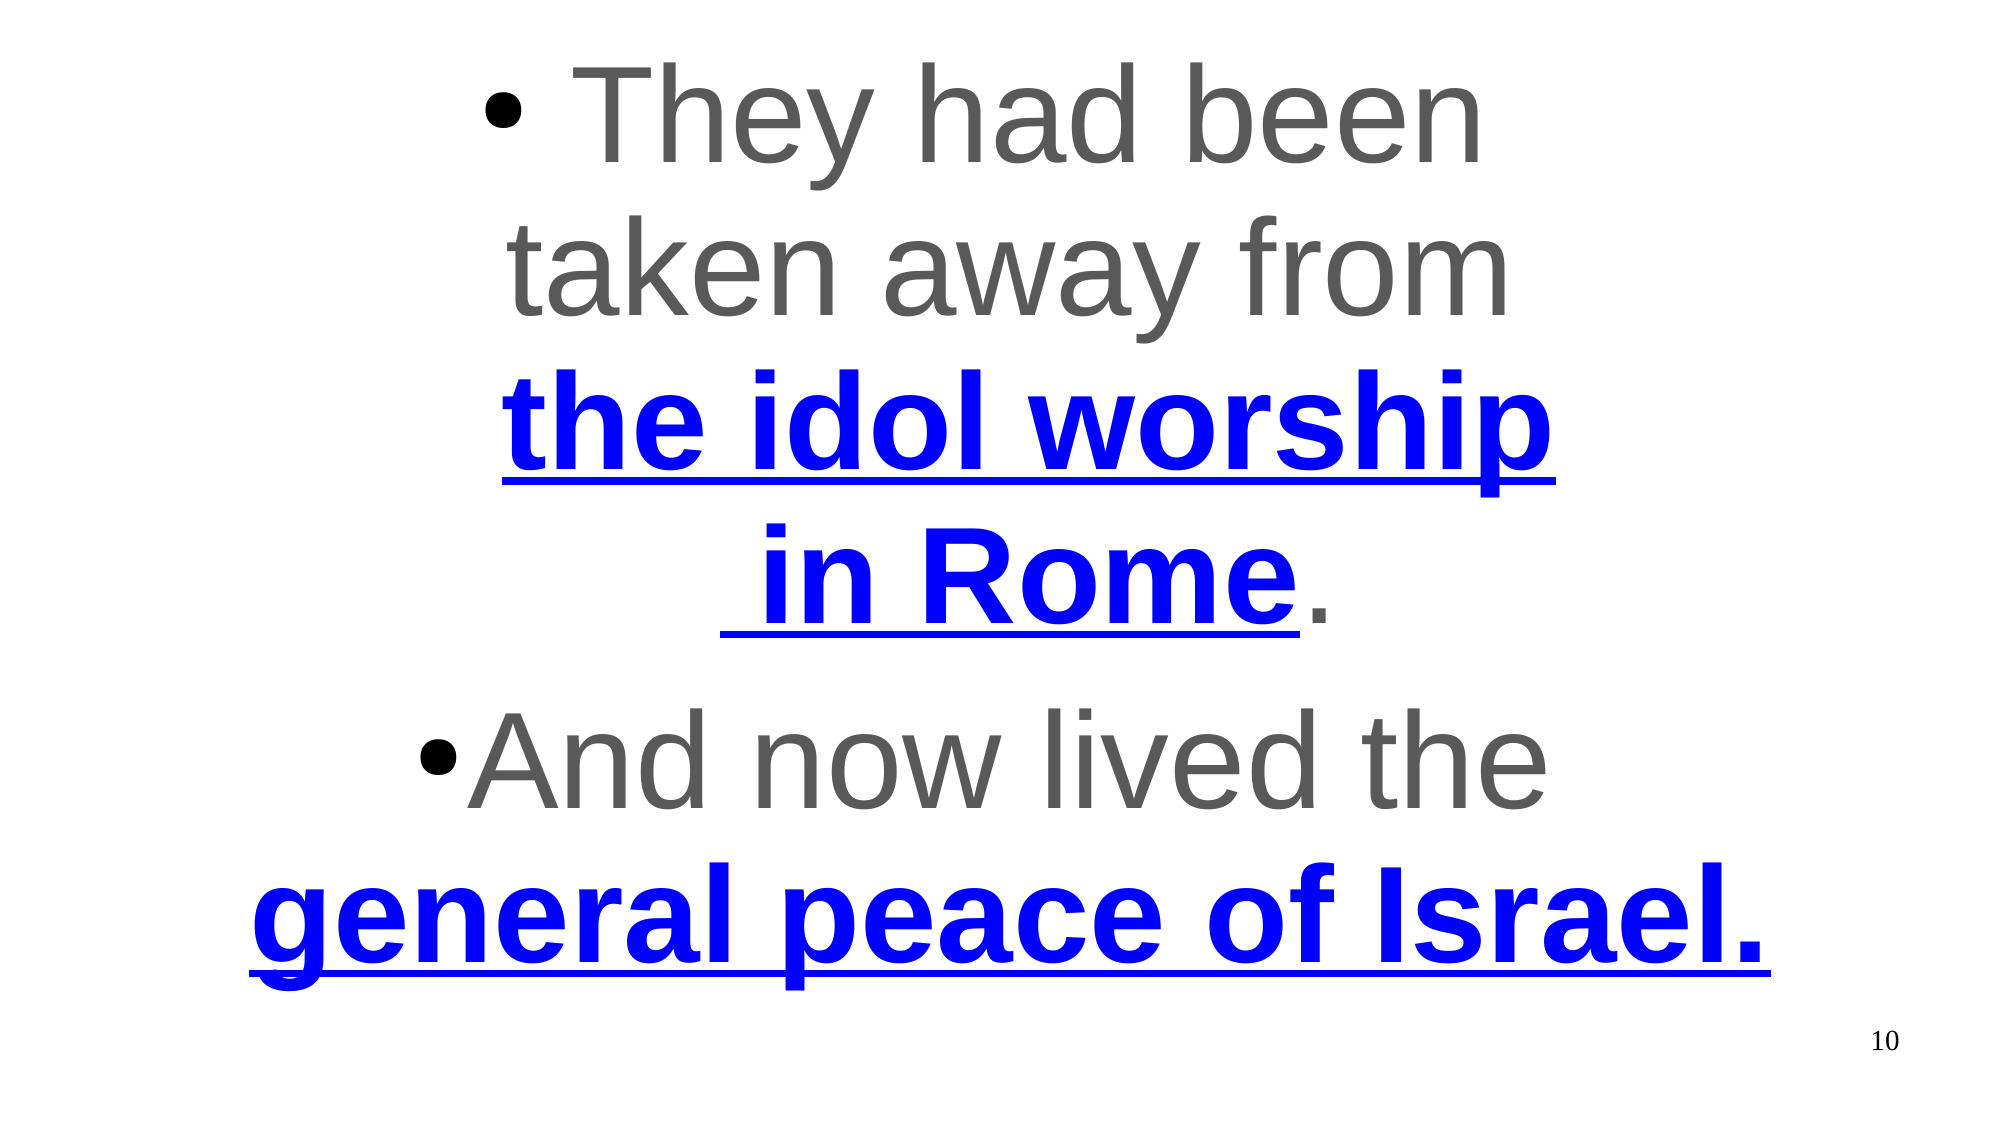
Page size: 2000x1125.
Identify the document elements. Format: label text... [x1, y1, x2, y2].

list They had been taken away from the idol worship in Rome. And now lived the general peace of Israel. [37, 37, 1951, 1088]
